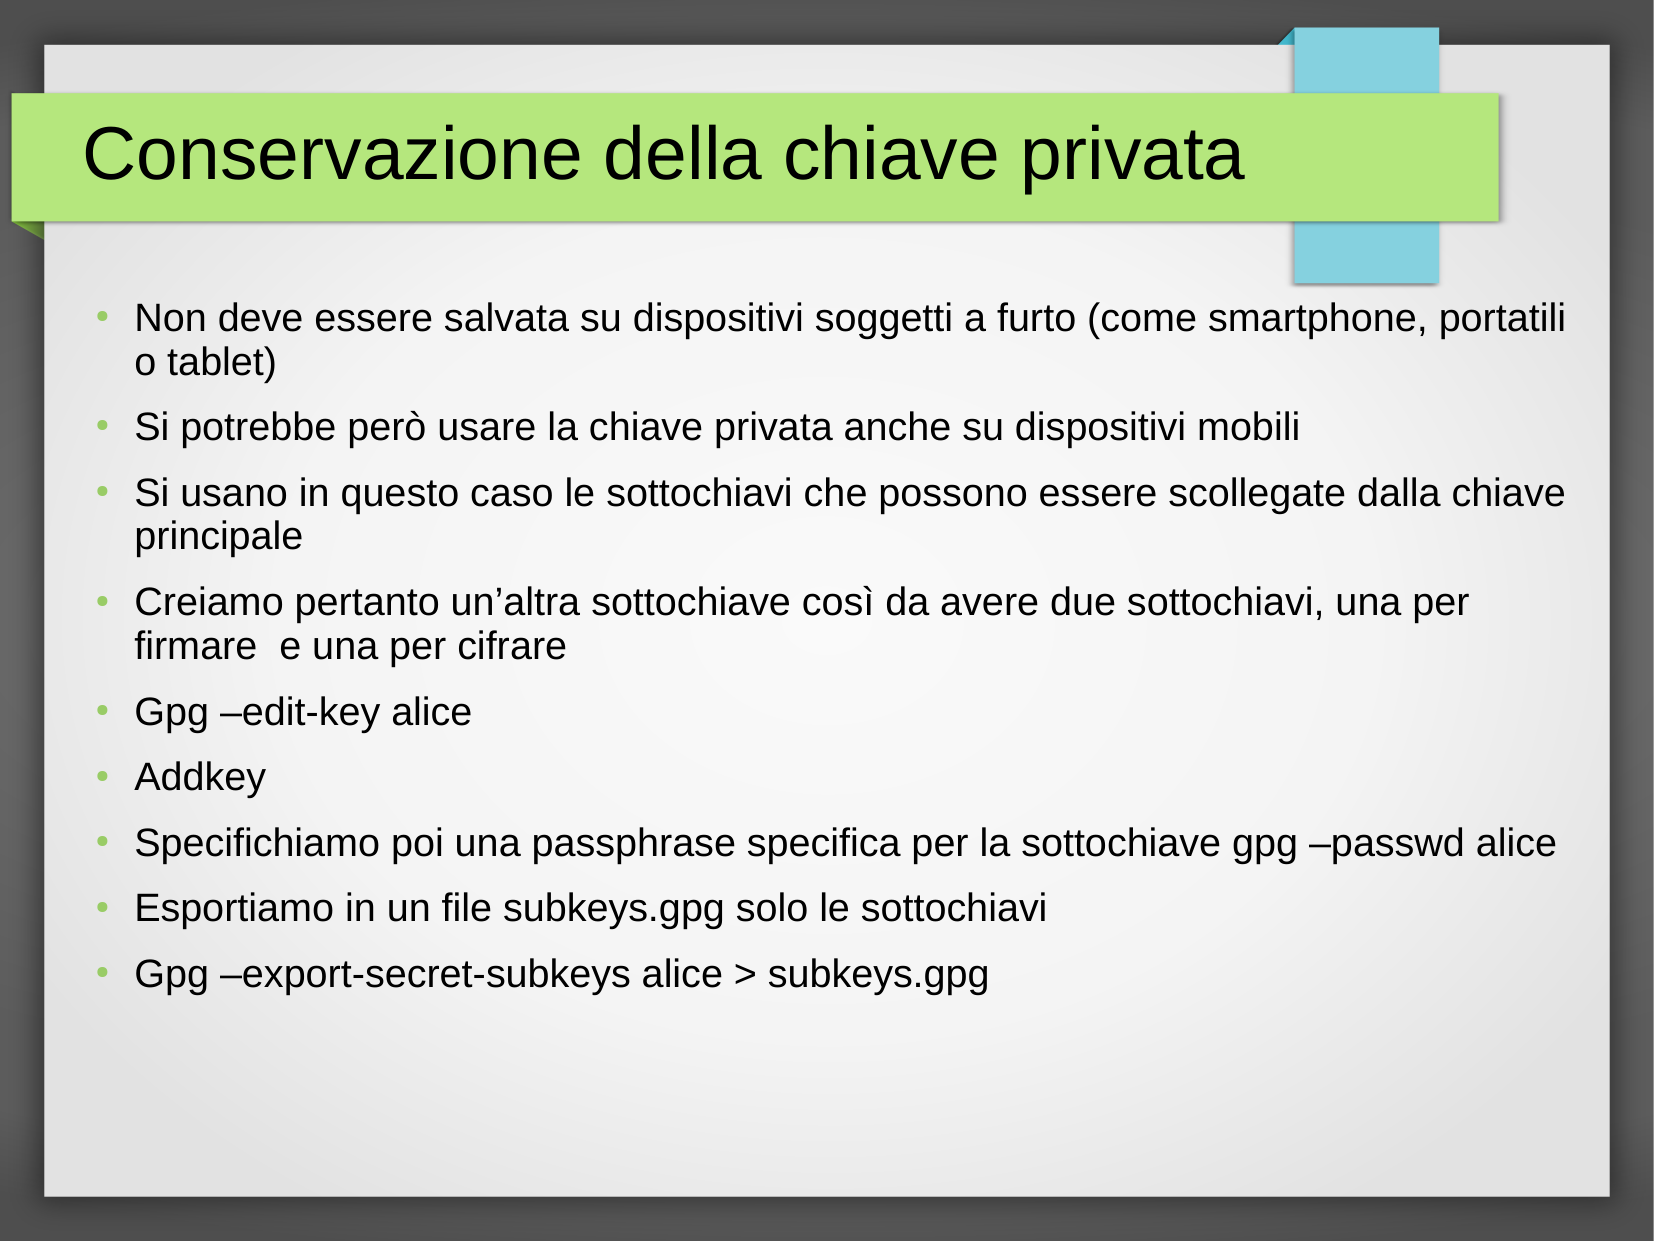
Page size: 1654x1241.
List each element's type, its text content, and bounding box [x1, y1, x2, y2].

picture [0, 0, 1654, 1241]
list Non deve essere salvata su dispositivi soggetti a furto (come smartphone, portatili o tablet) Si potrebbe però usare la chiave privata anche su dispositivi mobili Si usano in questo caso le sottochiavi che possono essere scollegate dalla chiave principale Creiamo pertanto un’altra sottochiave così da avere due sottochiavi, una per firmare e una per cifrare Gpg –edit-key alice Addkey Specifichiamo poi una passphrase specifica per la sottochiave gpg –passwd alice Esportiamo in un file subkeys.gpg solo le sottochiavi Gpg –export-secret-subkeys alice > subkeys.gpg [82, 295, 1571, 1015]
title Conservazione della chiave privata [82, 94, 1264, 213]
